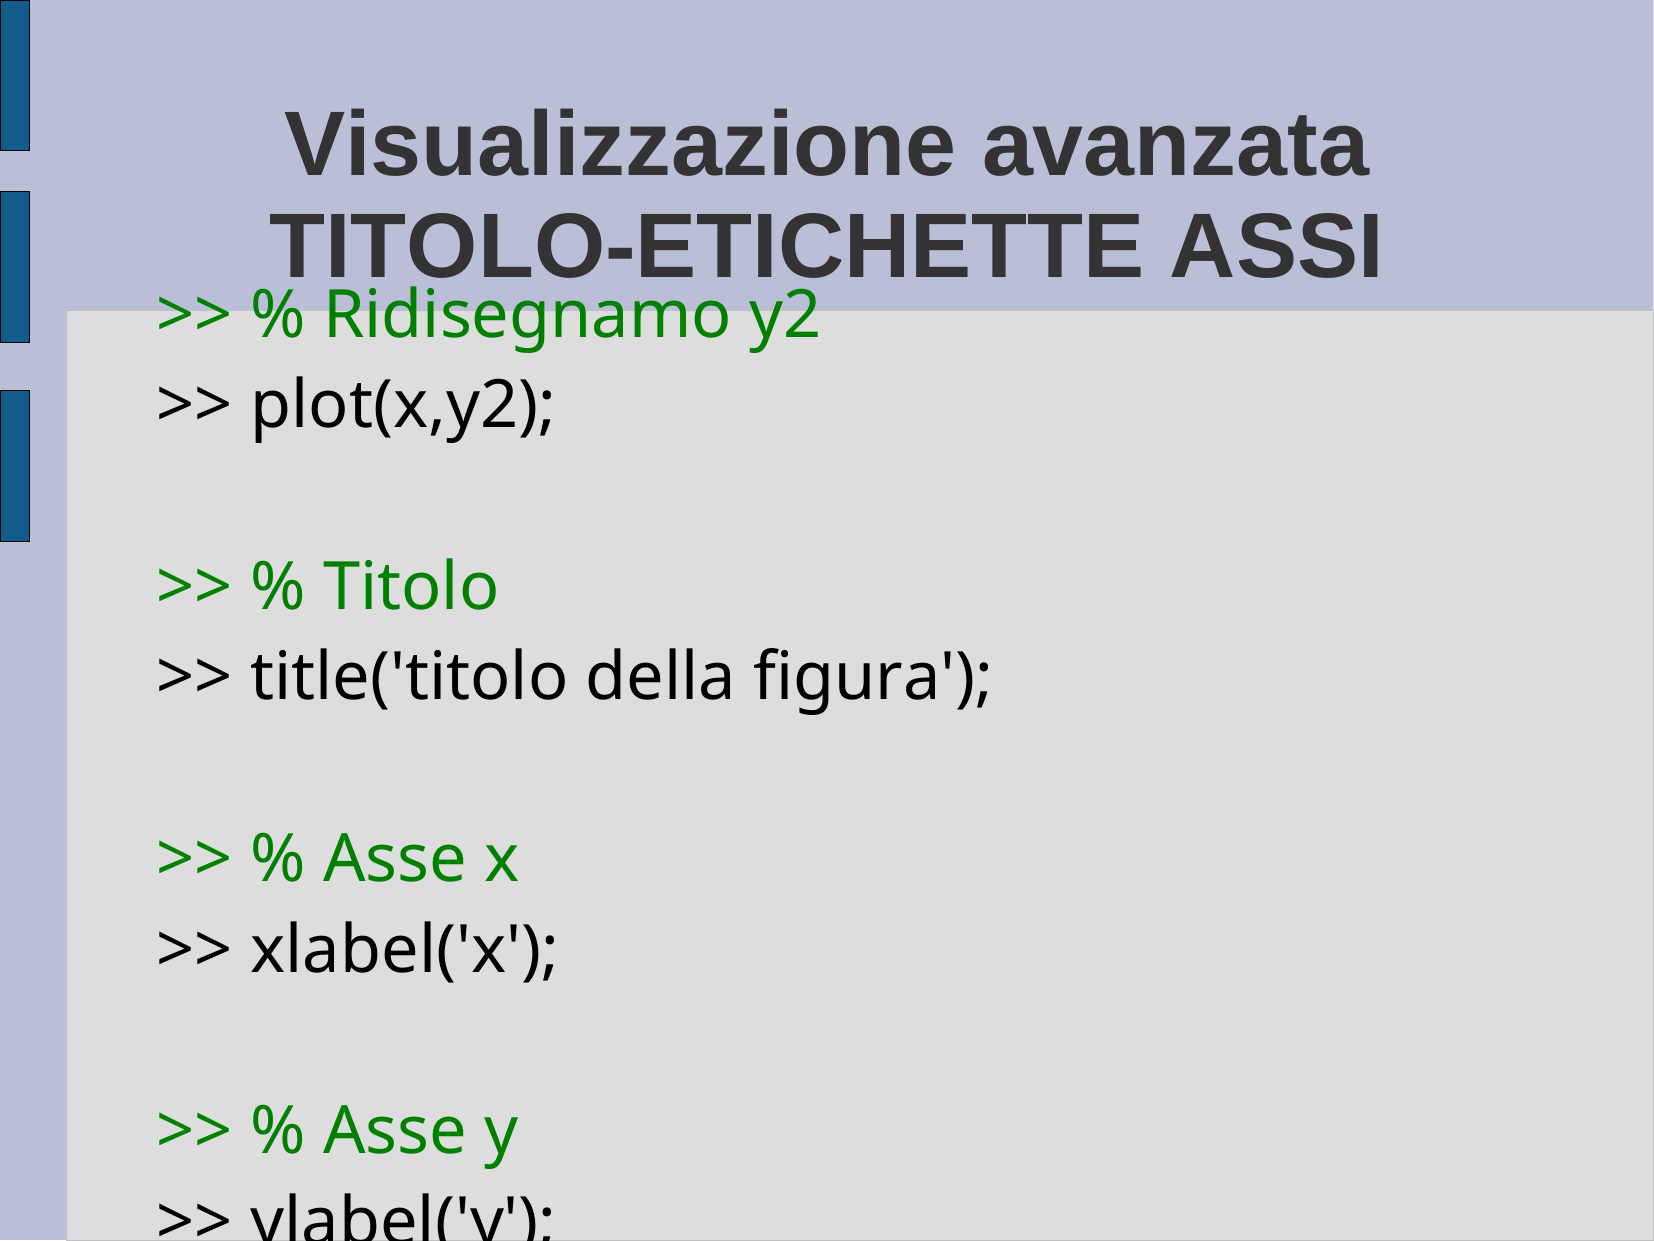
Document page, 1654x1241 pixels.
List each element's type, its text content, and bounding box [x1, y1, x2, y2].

title Visualizzazione avanzata TITOLO-ETICHETTE ASSI [121, 91, 1534, 299]
subtitle >> % Ridisegnamo y2 >> plot(x,y2); >> % Titolo >> title('titolo della figura'); >> % Asse x >> xlabel('x'); >> % Asse y >> ylabel('y'); [121, 319, 1534, 1211]
